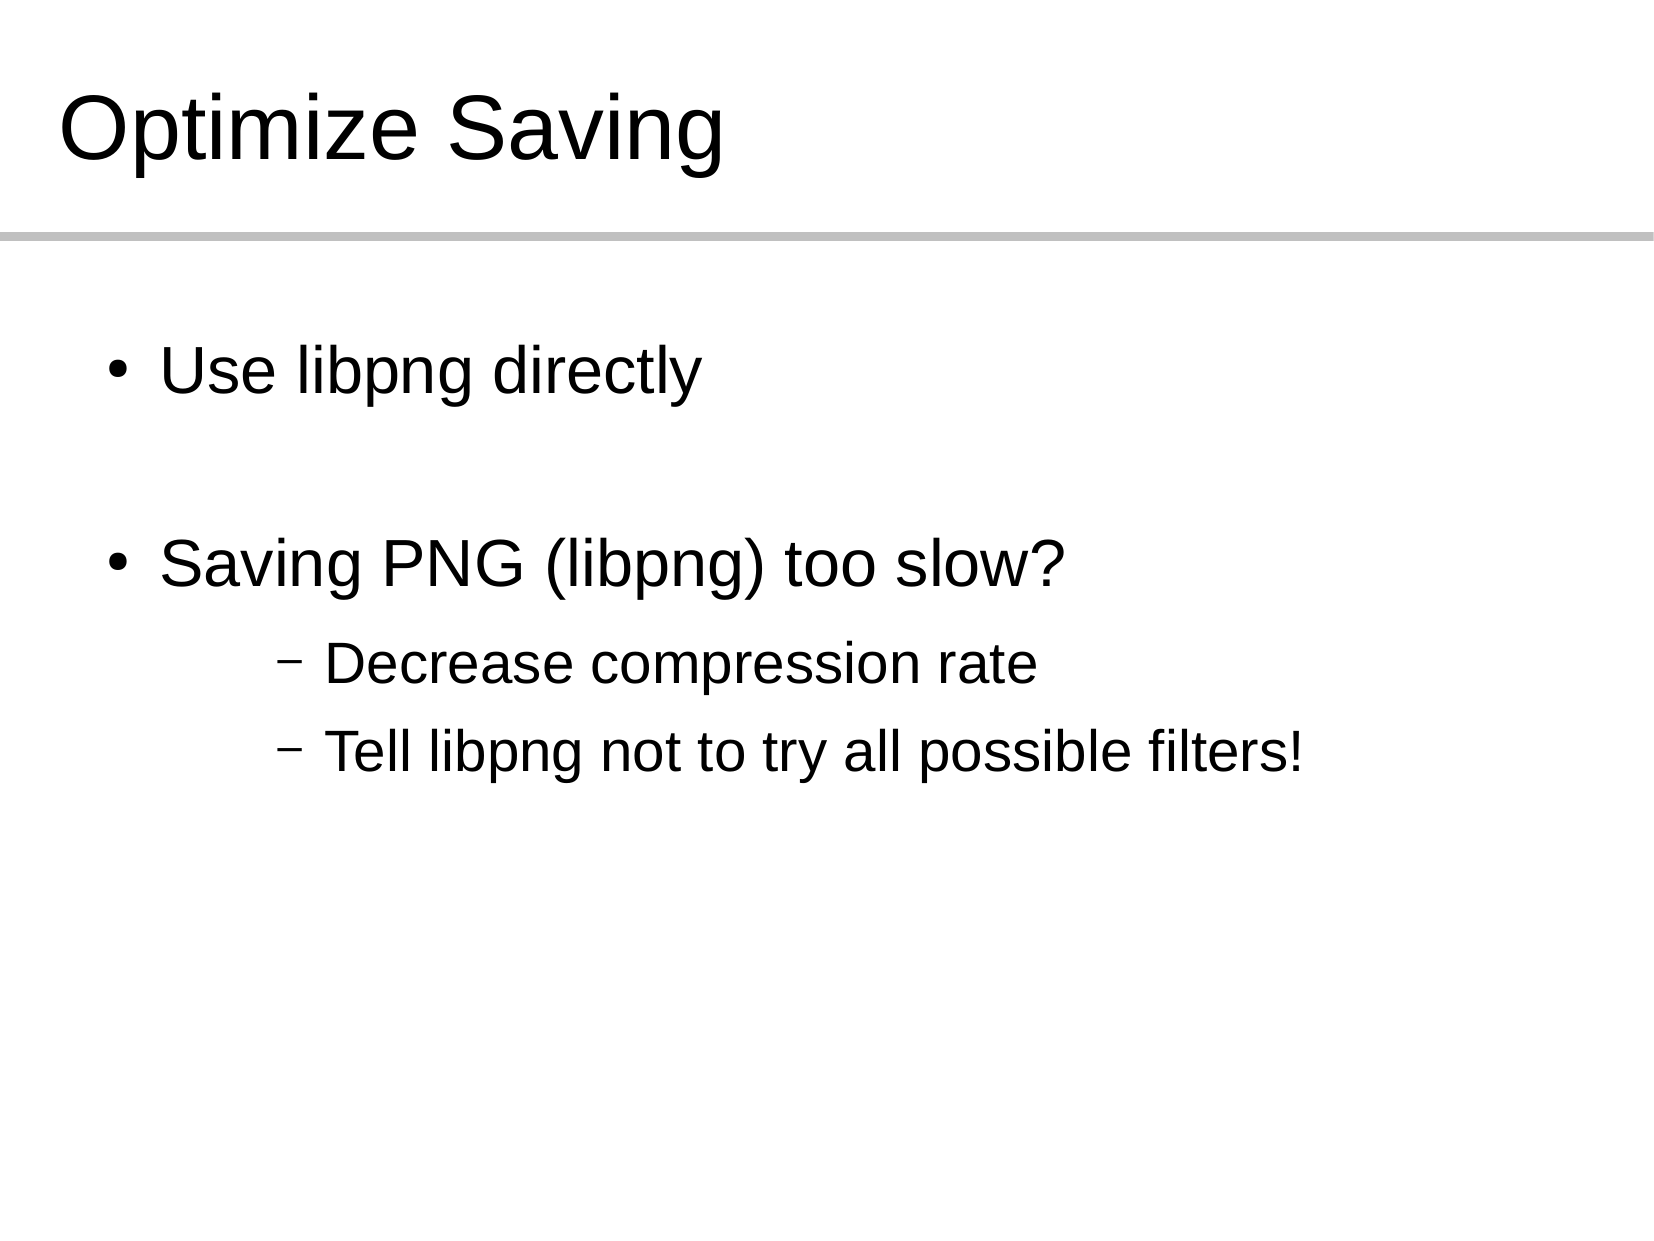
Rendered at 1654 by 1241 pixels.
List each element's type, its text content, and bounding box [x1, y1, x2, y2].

title Optimize Saving [59, 49, 1595, 207]
list Use libpng directly Saving PNG (libpng) too slow? Decrease compression rate Tell libpng not to try all possible filters! [88, 333, 1571, 1053]
